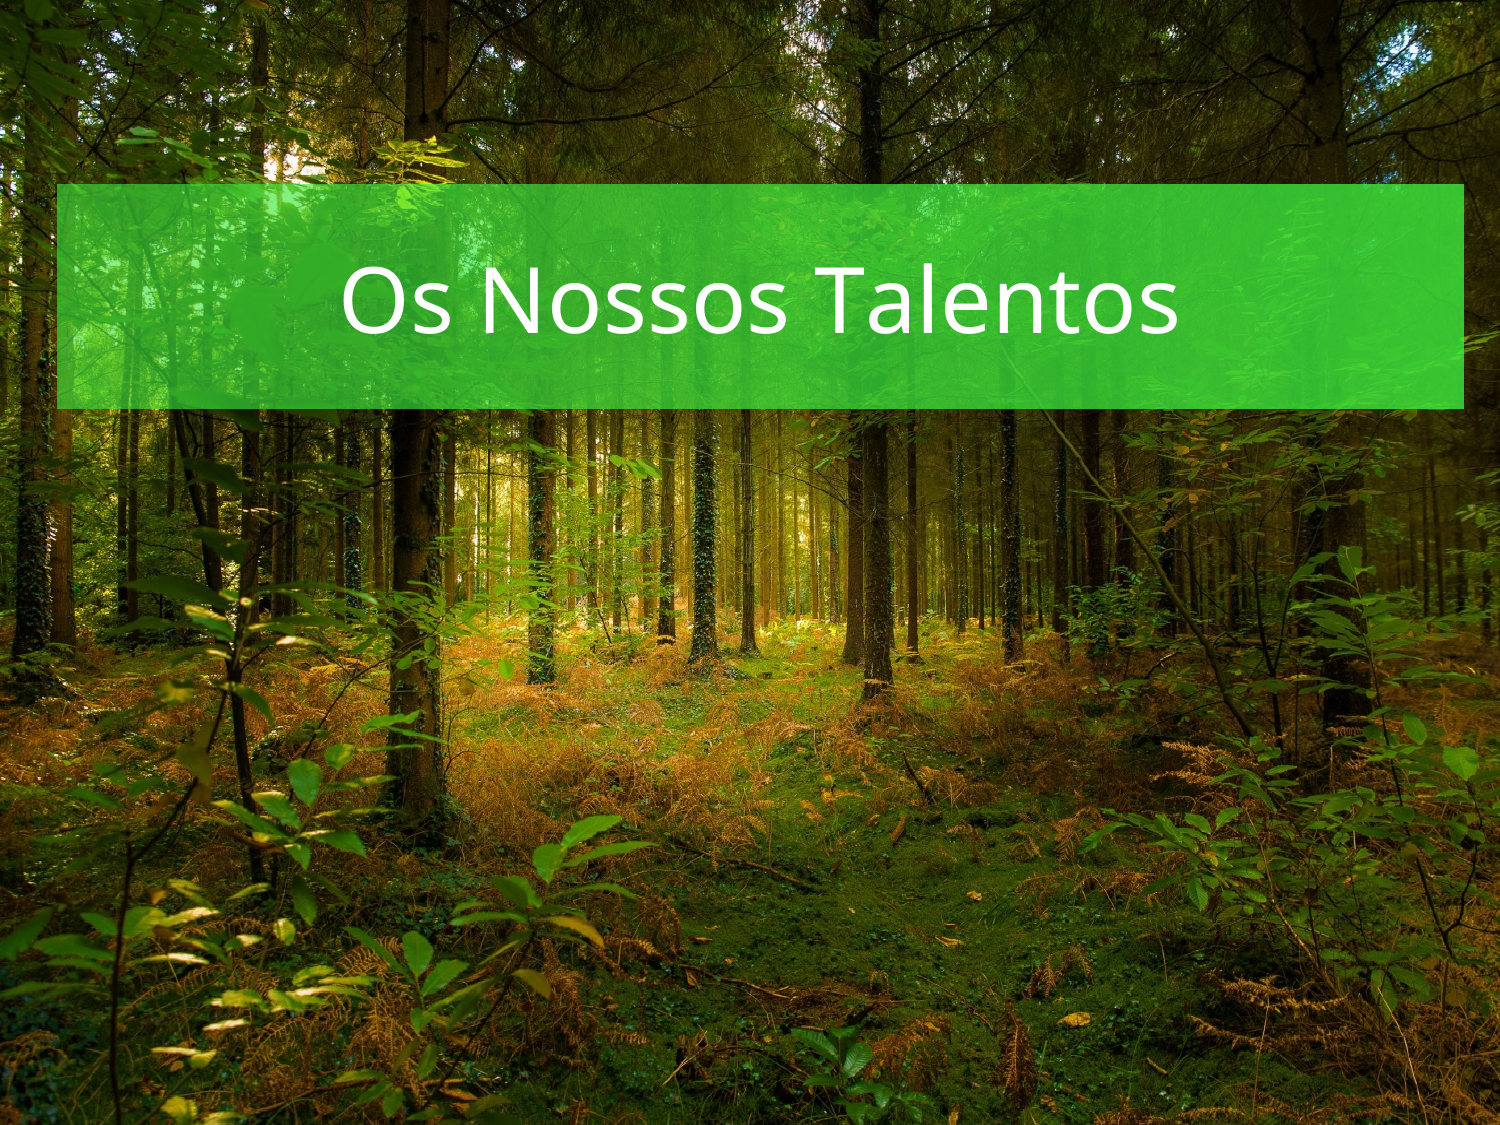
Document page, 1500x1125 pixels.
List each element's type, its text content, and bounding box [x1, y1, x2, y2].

text_box Os Nossos Talentos [57, 184, 1464, 409]
picture [0, 0, 1500, 1125]
